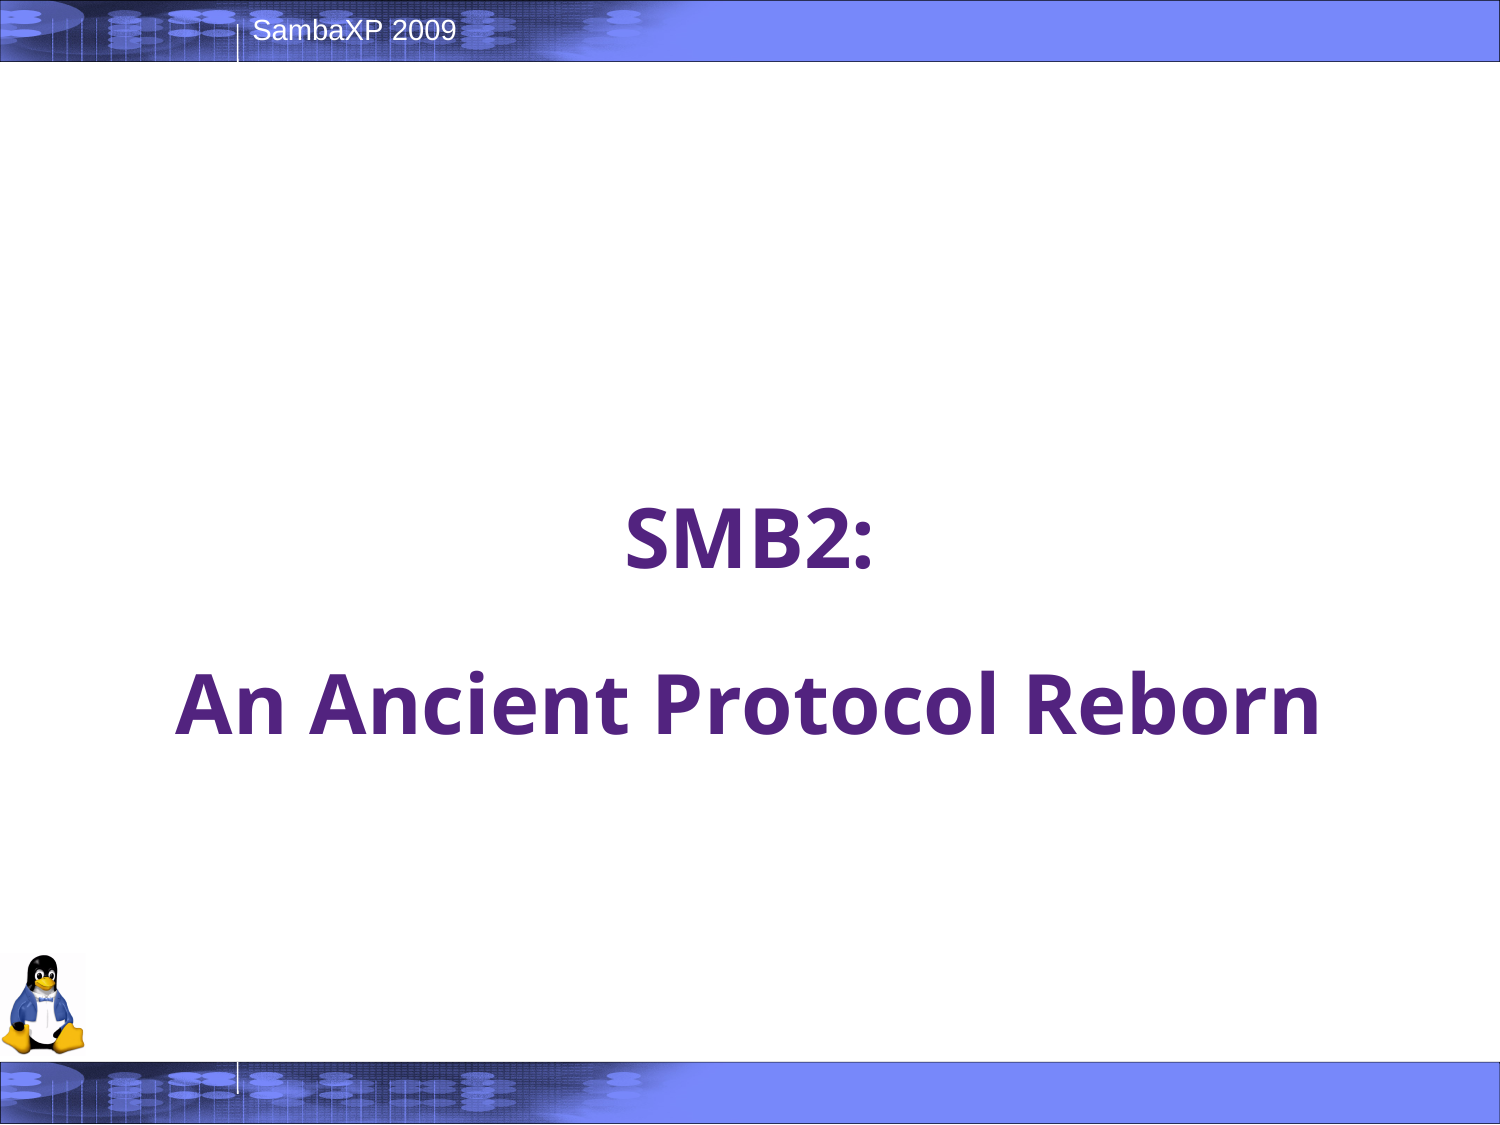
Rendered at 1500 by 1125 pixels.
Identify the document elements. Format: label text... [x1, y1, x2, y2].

picture [1, 1063, 1499, 1123]
text_box SMB2: An Ancient Protocol Reborn [161, 472, 1340, 767]
picture [1, 1, 1499, 61]
